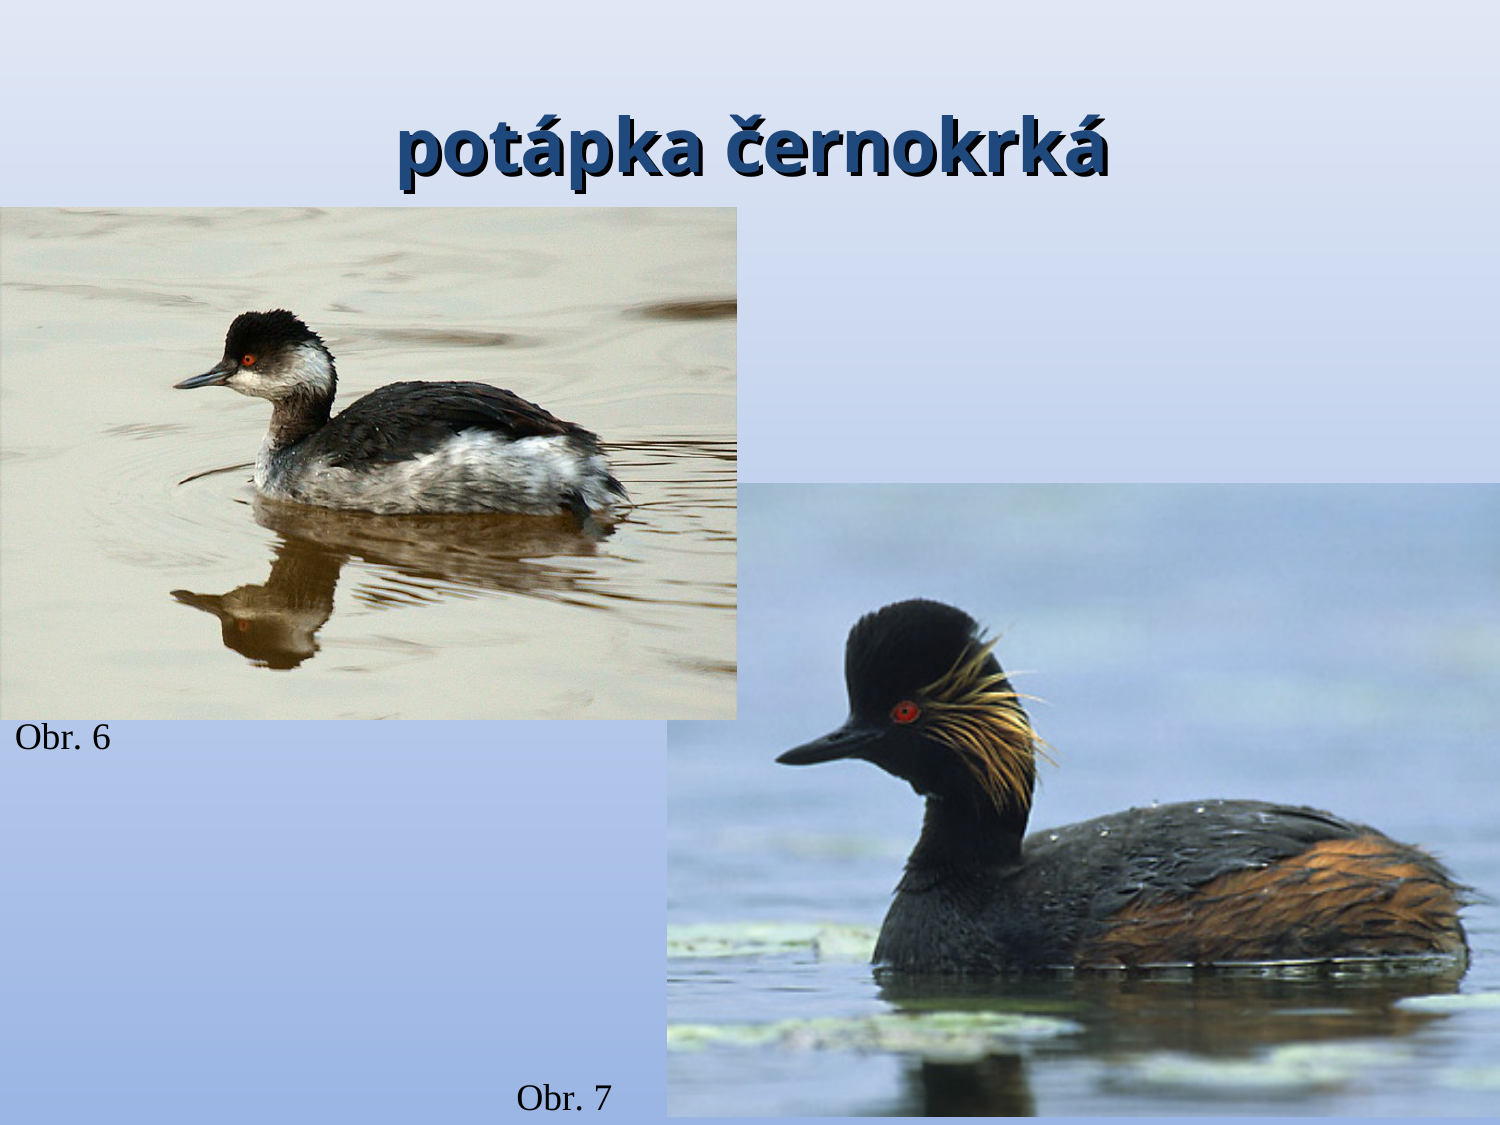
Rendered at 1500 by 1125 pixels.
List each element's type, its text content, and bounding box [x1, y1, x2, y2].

title potápka černokrká [76, 0, 1427, 188]
picture [0, 207, 1500, 1117]
text_box Obr. 6 [0, 704, 151, 765]
text_box Obr. 7 [501, 1064, 656, 1125]
